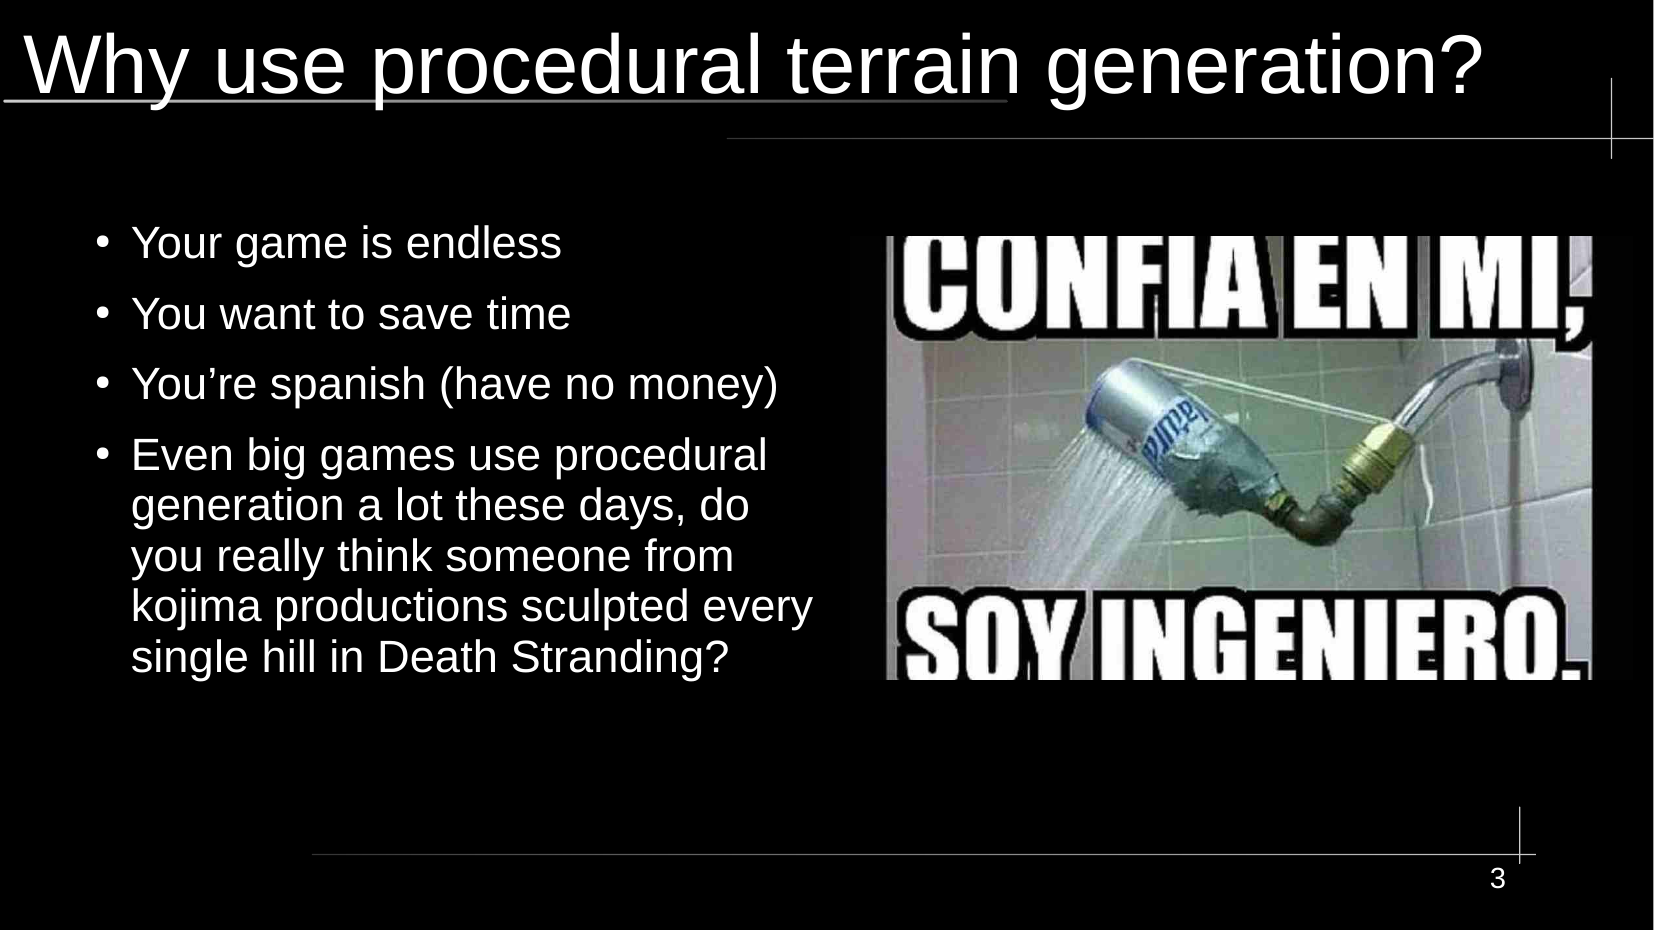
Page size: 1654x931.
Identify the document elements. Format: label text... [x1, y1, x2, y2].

list Your game is endless You want to save time You’re spanish (have no money) Even big games use procedural generation a lot these days, do you really think someone from kojima productions sculpted every single hill in Death Stranding? [82, 217, 827, 758]
picture [850, 236, 1633, 680]
title Why use procedural terrain generation? [23, 11, 1589, 119]
